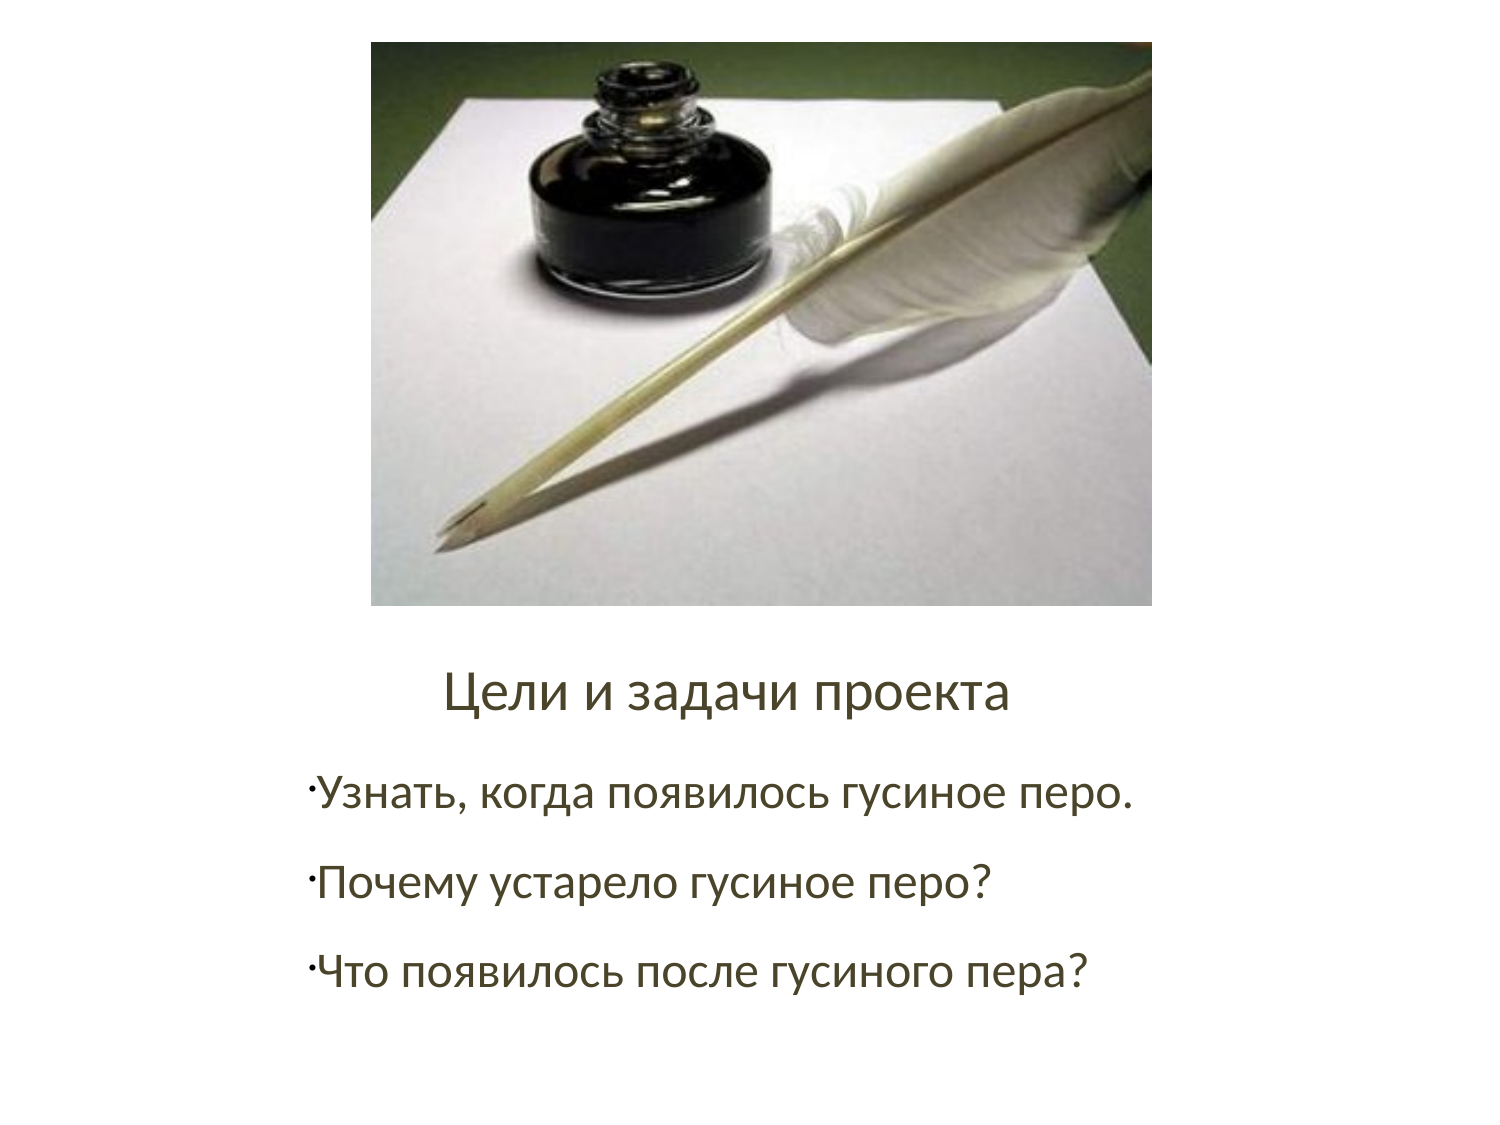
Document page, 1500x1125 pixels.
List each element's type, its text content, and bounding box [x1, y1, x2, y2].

list Узнать, когда появилось гусиное перо. Почему устарело гусиное перо? Что появилось после гусиного пера? [294, 751, 1194, 1083]
picture [371, 42, 1152, 606]
title Цели и задачи проекта [277, 645, 1178, 822]
